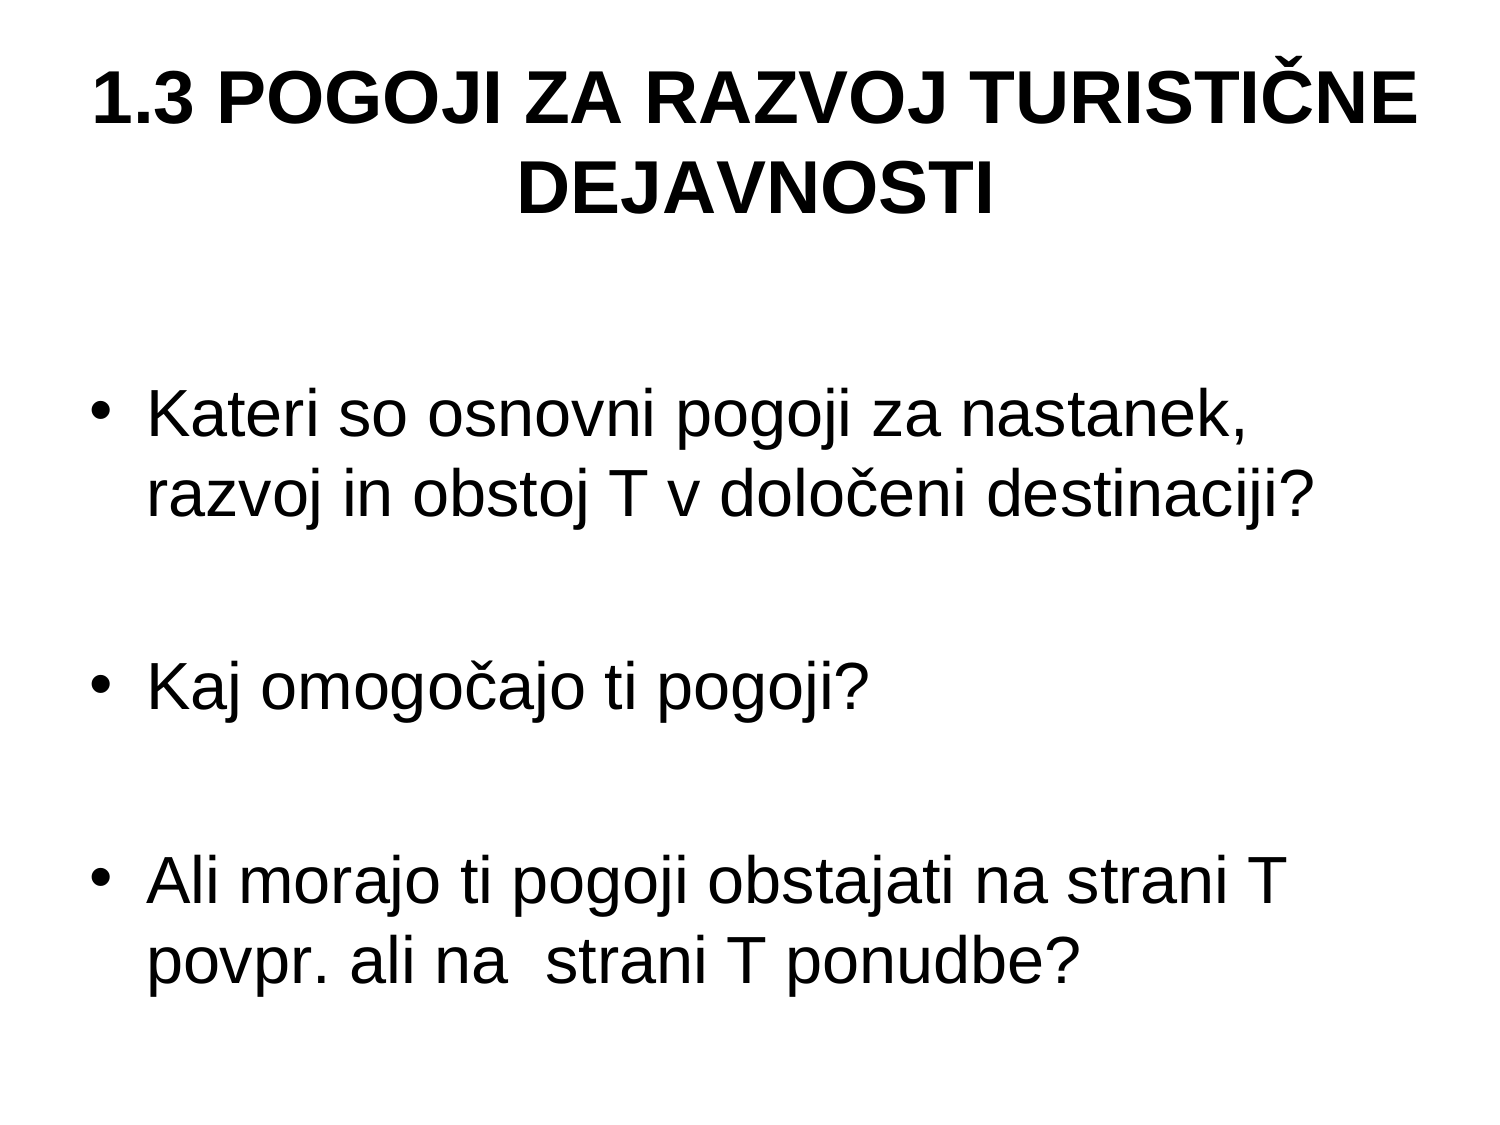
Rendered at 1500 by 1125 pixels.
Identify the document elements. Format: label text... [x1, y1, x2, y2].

list Kateri so osnovni pogoji za nastanek, razvoj in obstoj T v določeni destinaciji? Kaj omogočajo ti pogoji? Ali morajo ti pogoji obstajati na strani T povpr. ali na strani T ponudbe? [75, 361, 1426, 1047]
title 1.3 POGOJI ZA RAZVOJ TURISTIČNE DEJAVNOSTI [41, 41, 1471, 237]
